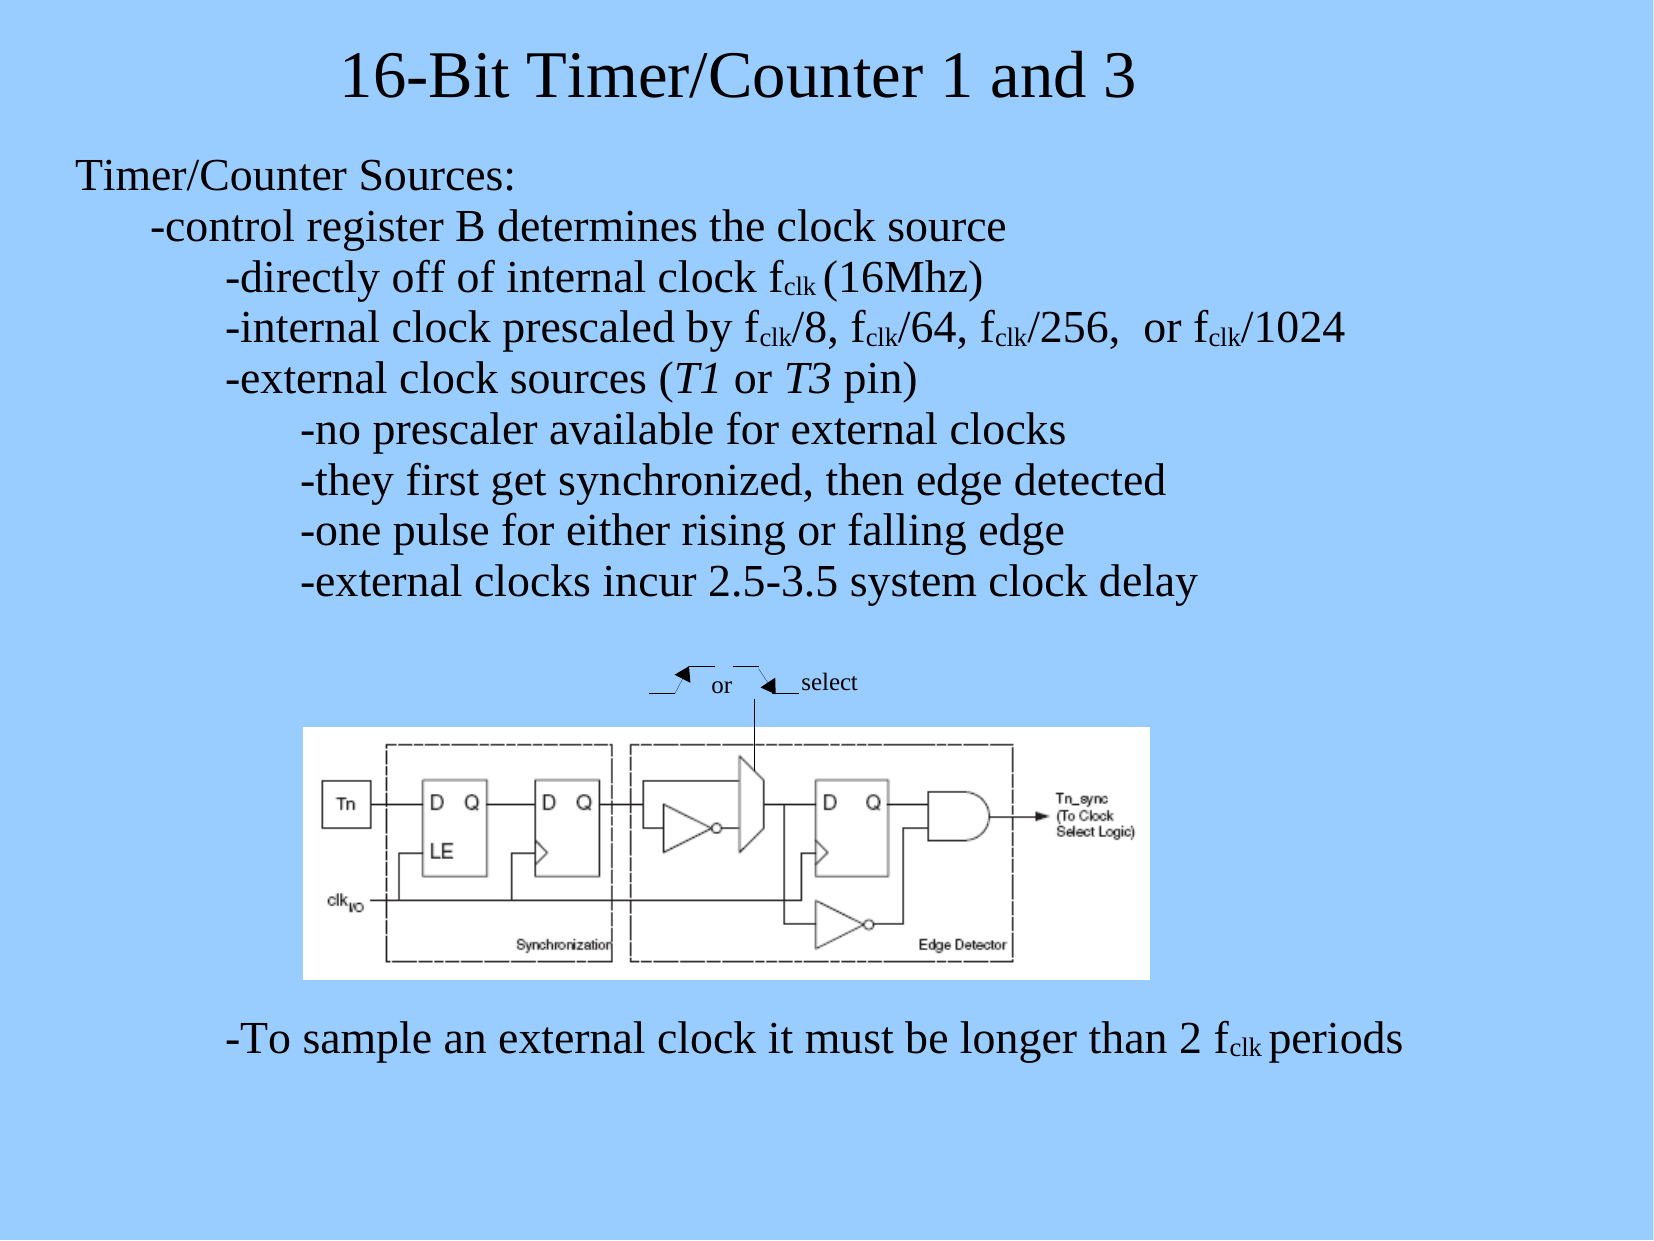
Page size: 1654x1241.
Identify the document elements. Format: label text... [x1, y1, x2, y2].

text_box or [711, 671, 733, 700]
text_box select [801, 668, 858, 697]
text_box Timer/Counter Sources: -control register B determines the clock source -directly off of internal clock fclk (16Mhz) -internal clock prescaled by fclk/8, fclk/64, fclk/256, or fclk/1024 -external clock sources (T1 or T3 pin) -no prescaler available for external clocks -they first get synchronized, then edge detected -one pulse for either rising or falling edge -external clocks incur 2.5-3.5 system clock delay -To sample an external clock it must be longer than 2 fclk periods [75, 150, 1576, 1165]
text_box 16-Bit Timer/Counter 1 and 3 [339, 38, 1201, 113]
picture [303, 727, 1150, 980]
